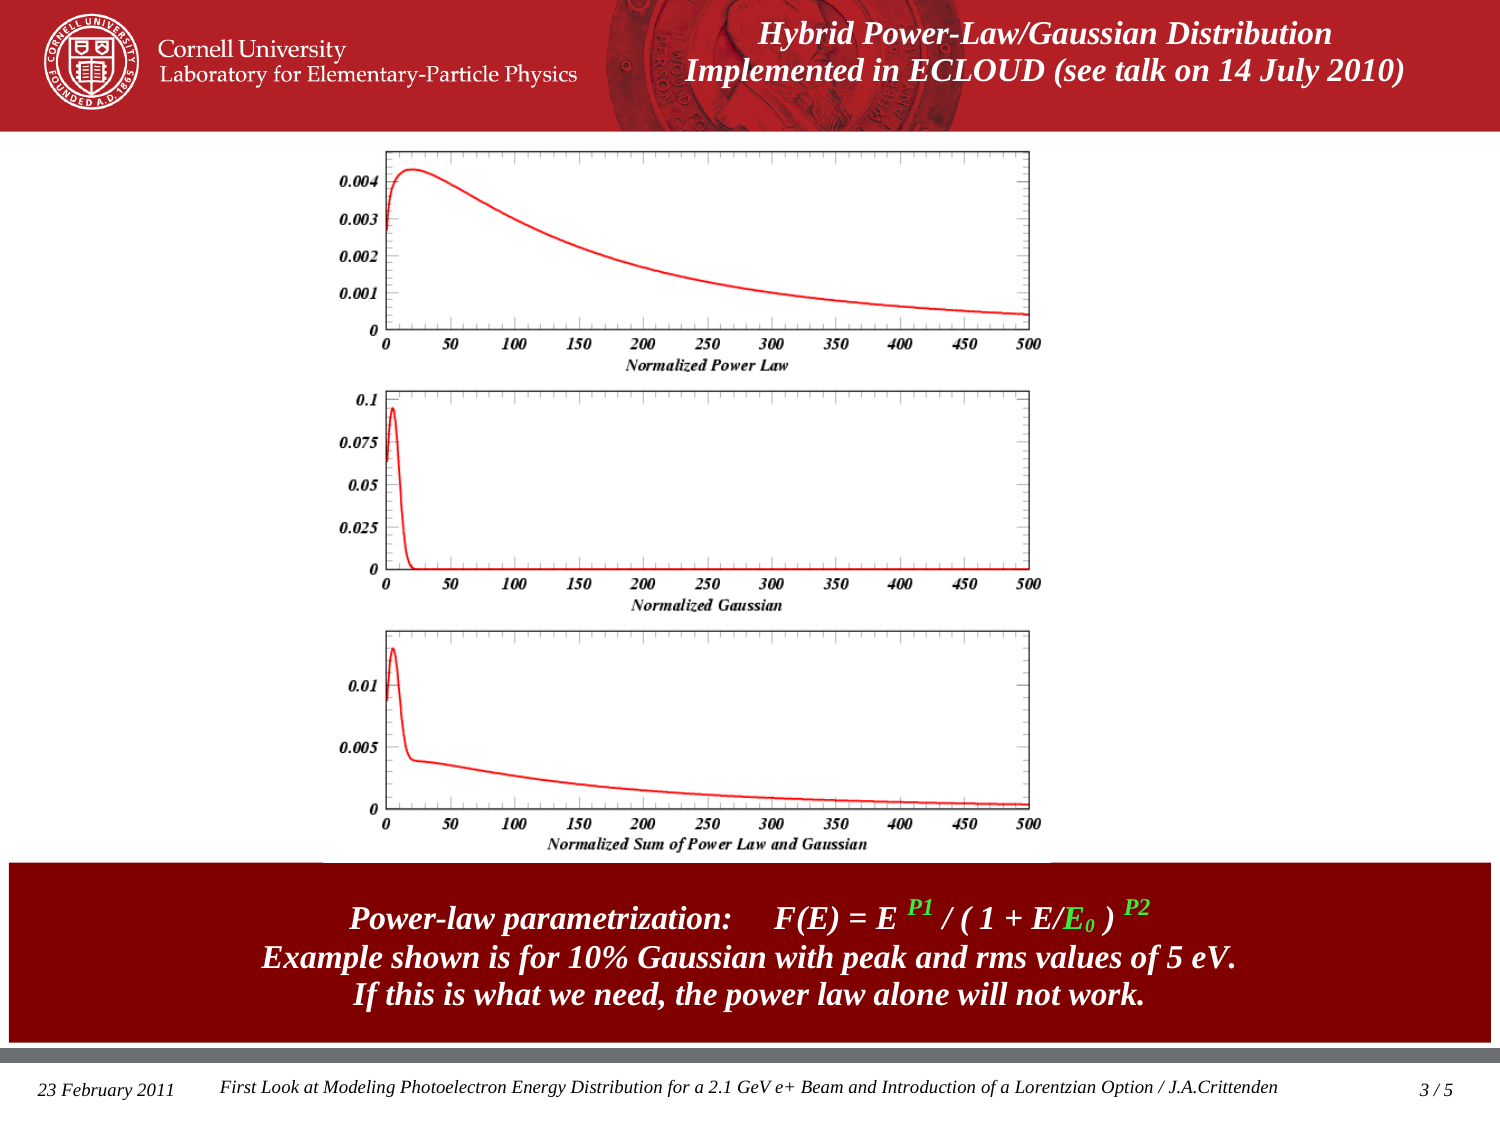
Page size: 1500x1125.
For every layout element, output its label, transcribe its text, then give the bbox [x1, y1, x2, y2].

text_box Hybrid Power-Law/Gaussian Distribution Implemented in ECLOUD (see talk on 14 July 2010) [599, 7, 1500, 158]
picture [0, 0, 1500, 132]
picture [323, 142, 1051, 863]
text_box Power-law parametrization: F(E) = E P1 / ( 1 + E/E0 ) P2 Example shown is for 10% Gaussian with peak and rms values of 5 eV. If this is what we need, the power law alone will not work. [8, 862, 1491, 1043]
